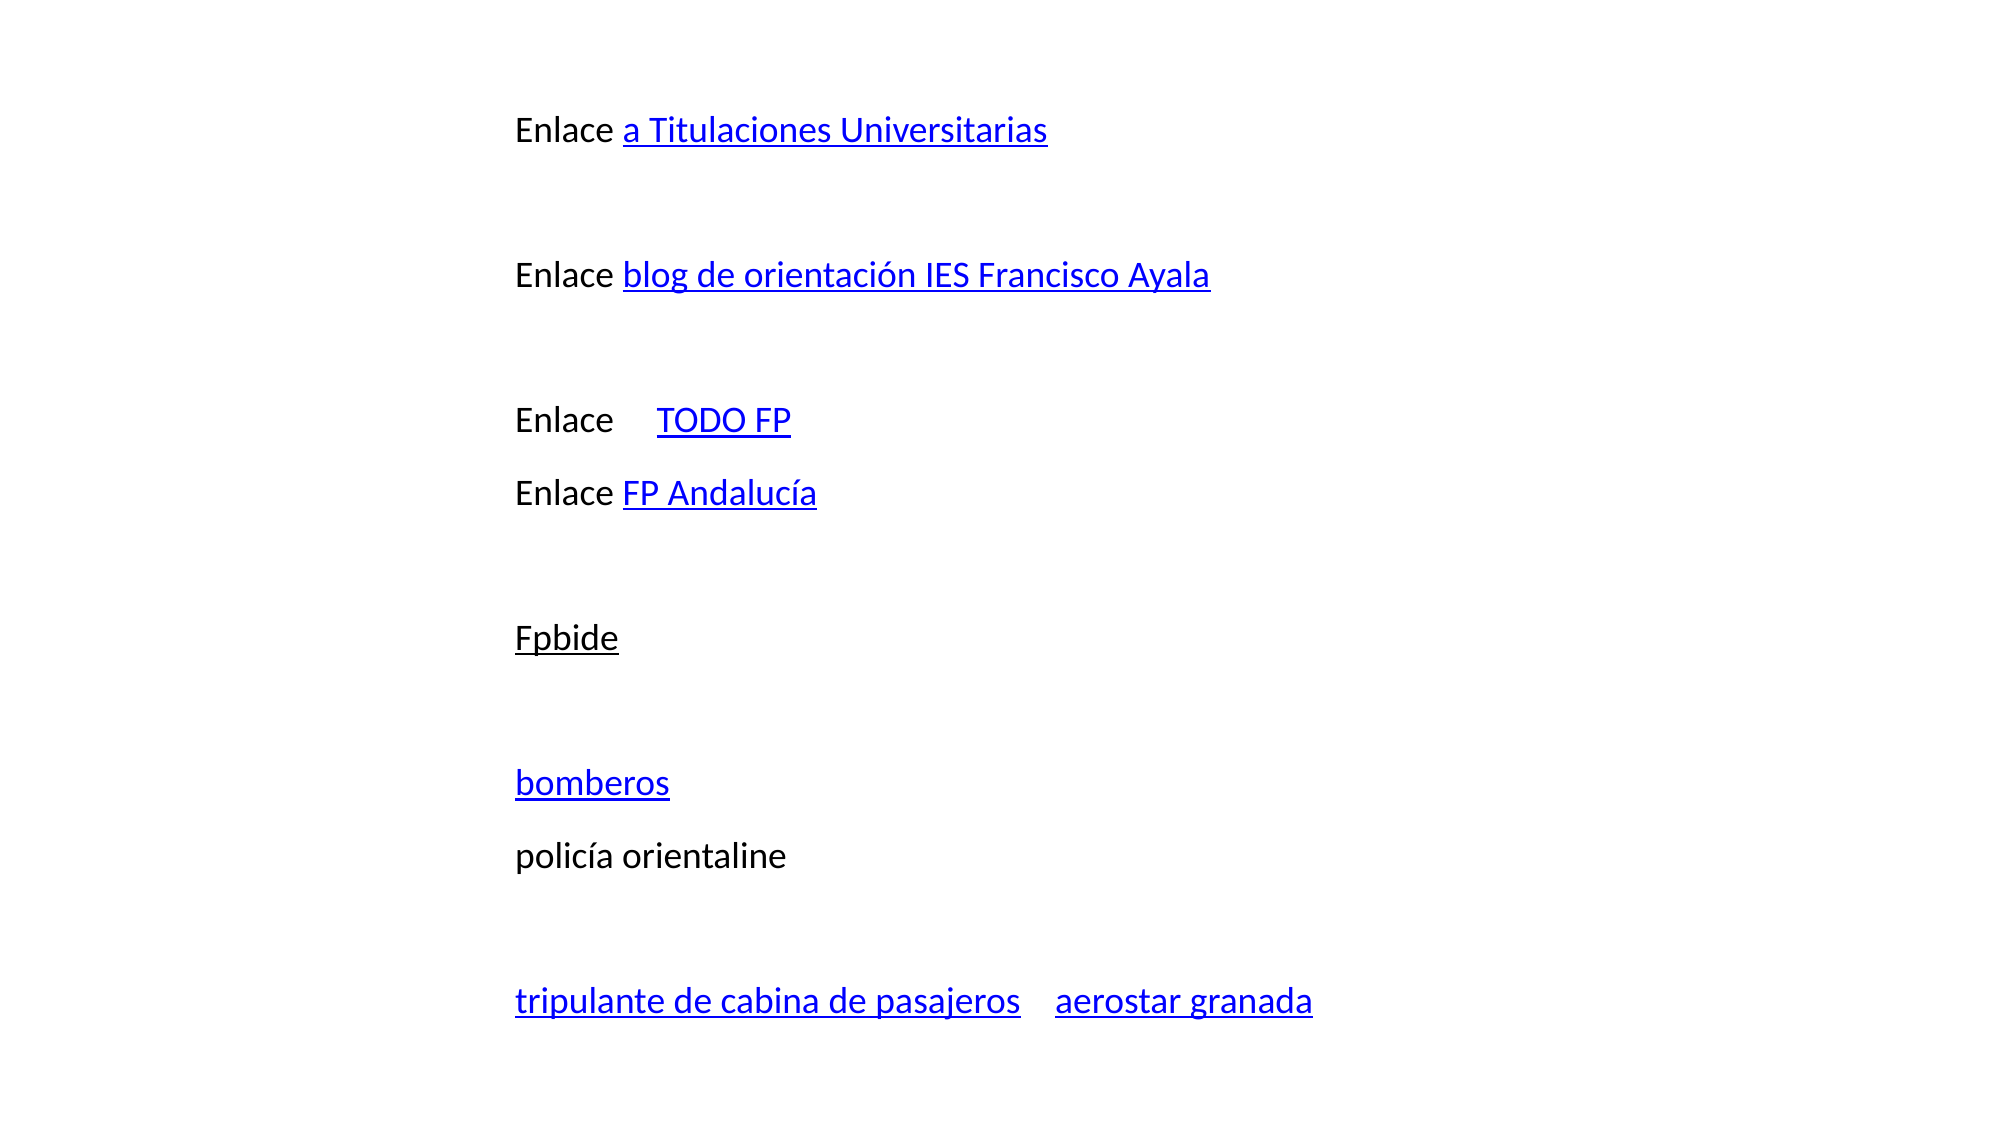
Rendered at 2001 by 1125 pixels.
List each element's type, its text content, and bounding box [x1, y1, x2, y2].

text_box Enlace a Titulaciones Universitarias Enlace blog de orientación IES Francisco Ayala Enlace TODO FP Enlace FP Andalucía Fpbide bomberos policía orientaline tripulante de cabina de pasajeros aerostar granada [500, 90, 1501, 1035]
